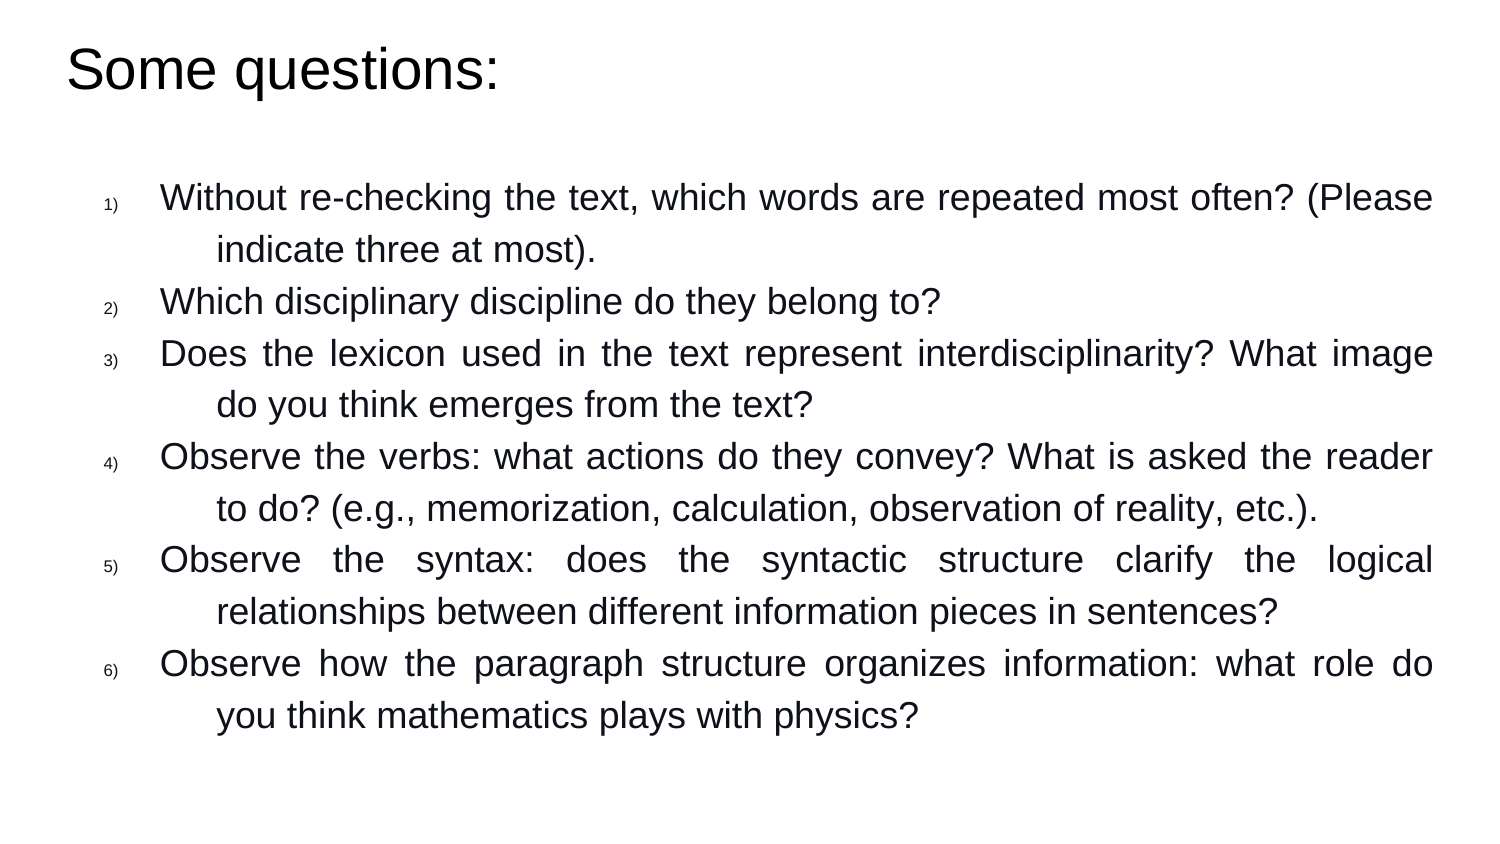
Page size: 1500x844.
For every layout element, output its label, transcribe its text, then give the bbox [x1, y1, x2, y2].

list Without re-checking the text, which words are repeated most often? (Please indicate three at most). Which disciplinary discipline do they belong to? Does the lexicon used in the text represent interdisciplinarity? What image do you think emerges from the text? Observe the verbs: what actions do they convey? What is asked the reader to do? (e.g., memorization, calculation, observation of reality, etc.). Observe the syntax: does the syntactic structure clarify the logical relationships between different information pieces in sentences? Observe how the paragraph structure organizes information: what role do you think mathematics plays with physics? [51, 151, 1449, 774]
title Some questions: [51, 27, 1449, 122]
